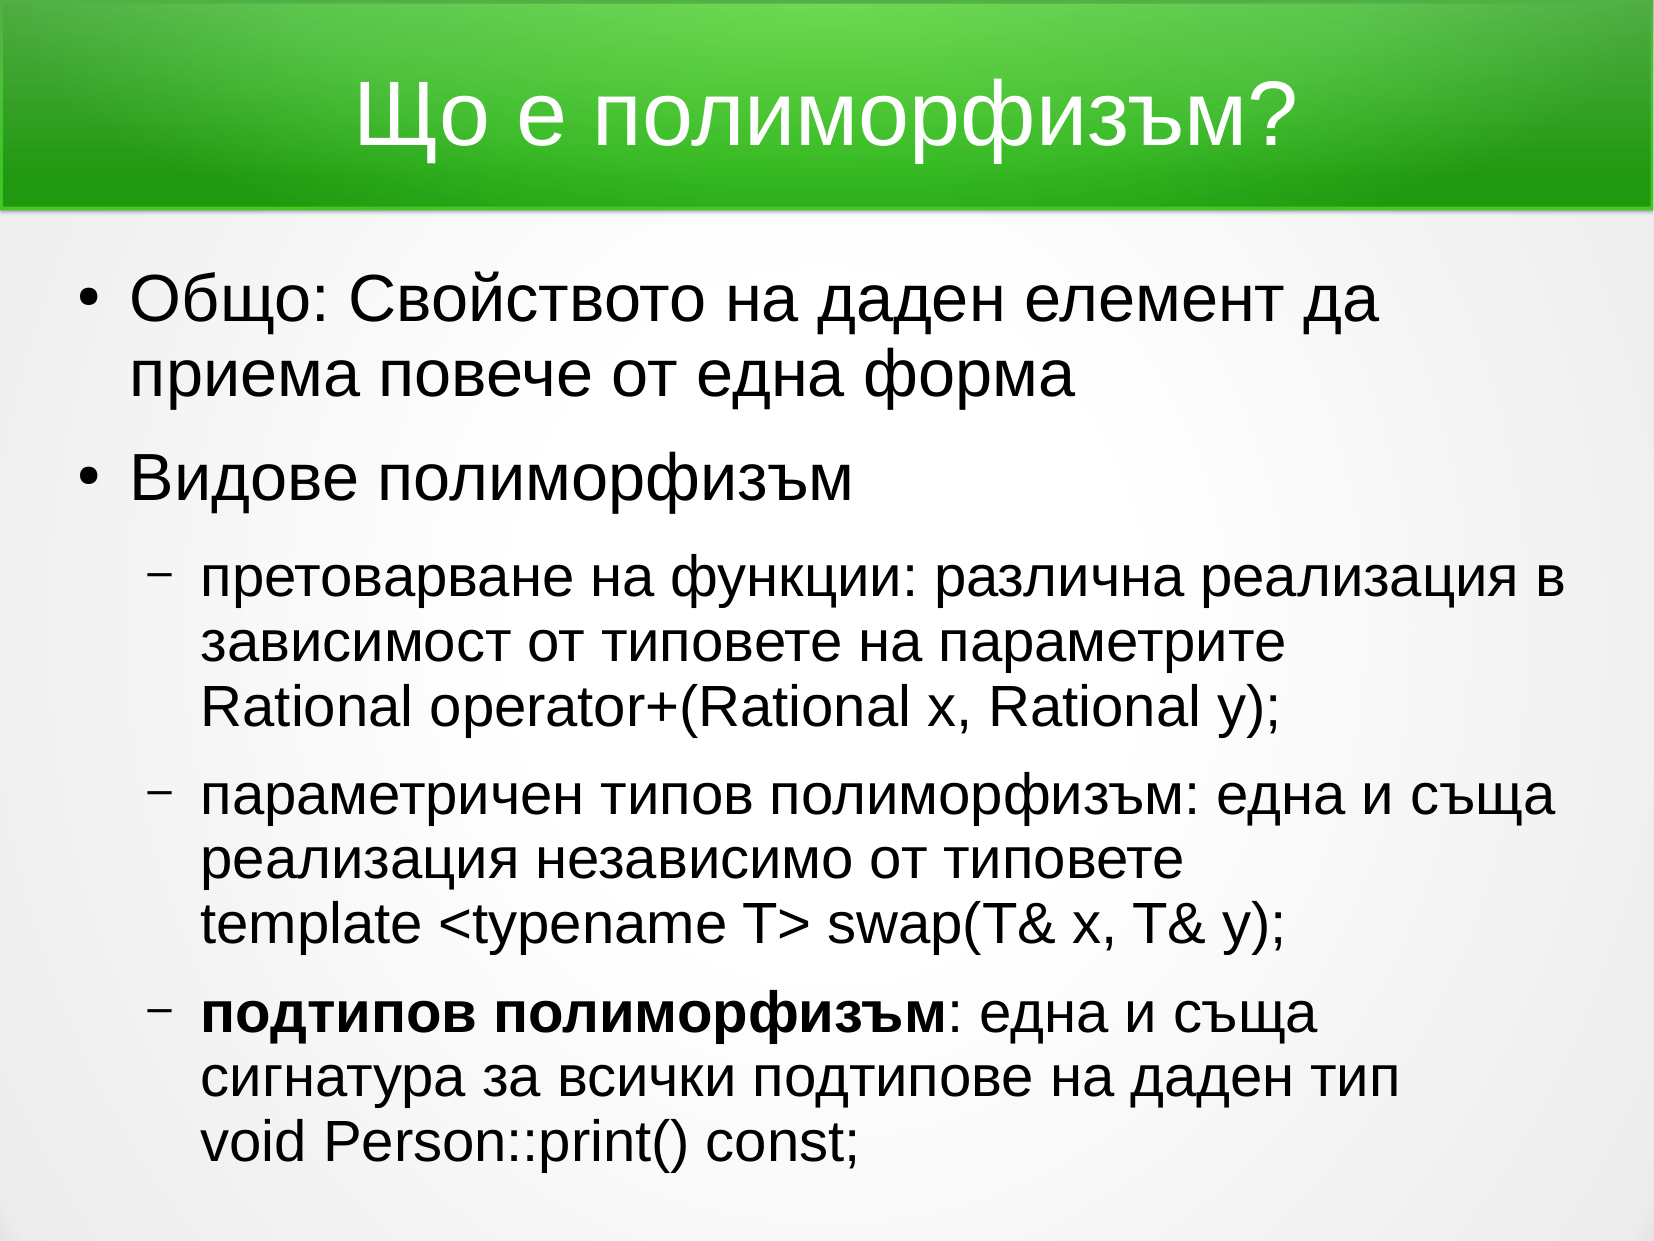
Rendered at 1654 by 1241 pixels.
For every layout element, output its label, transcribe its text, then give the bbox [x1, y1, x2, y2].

title Що е полиморфизъм? [82, 49, 1571, 179]
list Общо: Свойството на даден елемент да приема повече от една форма Видове полиморфизъм претоварване на функции: различна реализация в зависимост от типовете на параметрите Rational operator+(Rational x, Rational y); параметричен типов полиморфизъм: една и съща реализация независимо от типовете template <typename T> swap(T& x, T& y); подтипов полиморфизъм: една и съща сигнатура за всички подтипове на даден тип void Person::print() const; [59, 261, 1595, 1182]
